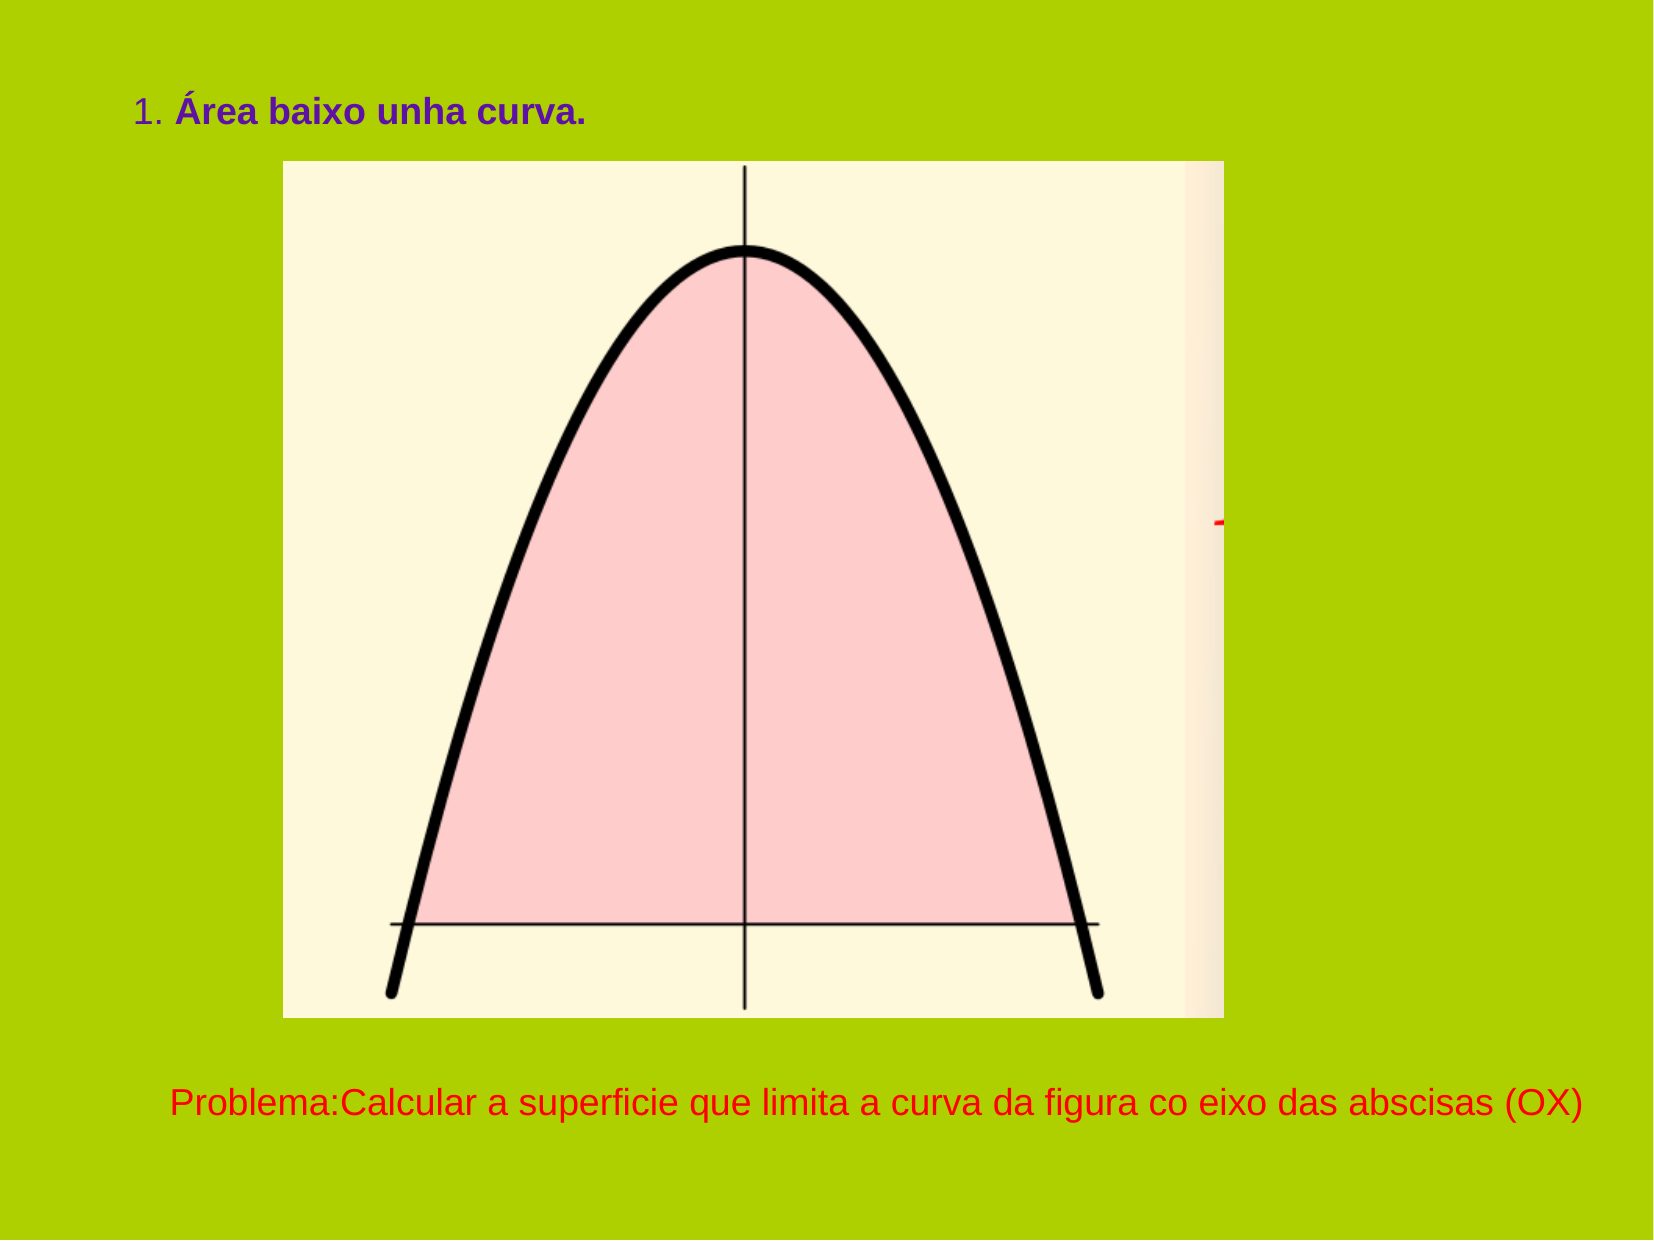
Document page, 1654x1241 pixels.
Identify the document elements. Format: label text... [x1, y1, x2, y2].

text_box 1. Área baixo unha curva. [118, 82, 603, 140]
picture [283, 161, 1224, 1018]
text_box Problema:Calcular a superficie que limita a curva da figura co eixo das abscisas (OX) [154, 1074, 1599, 1132]
